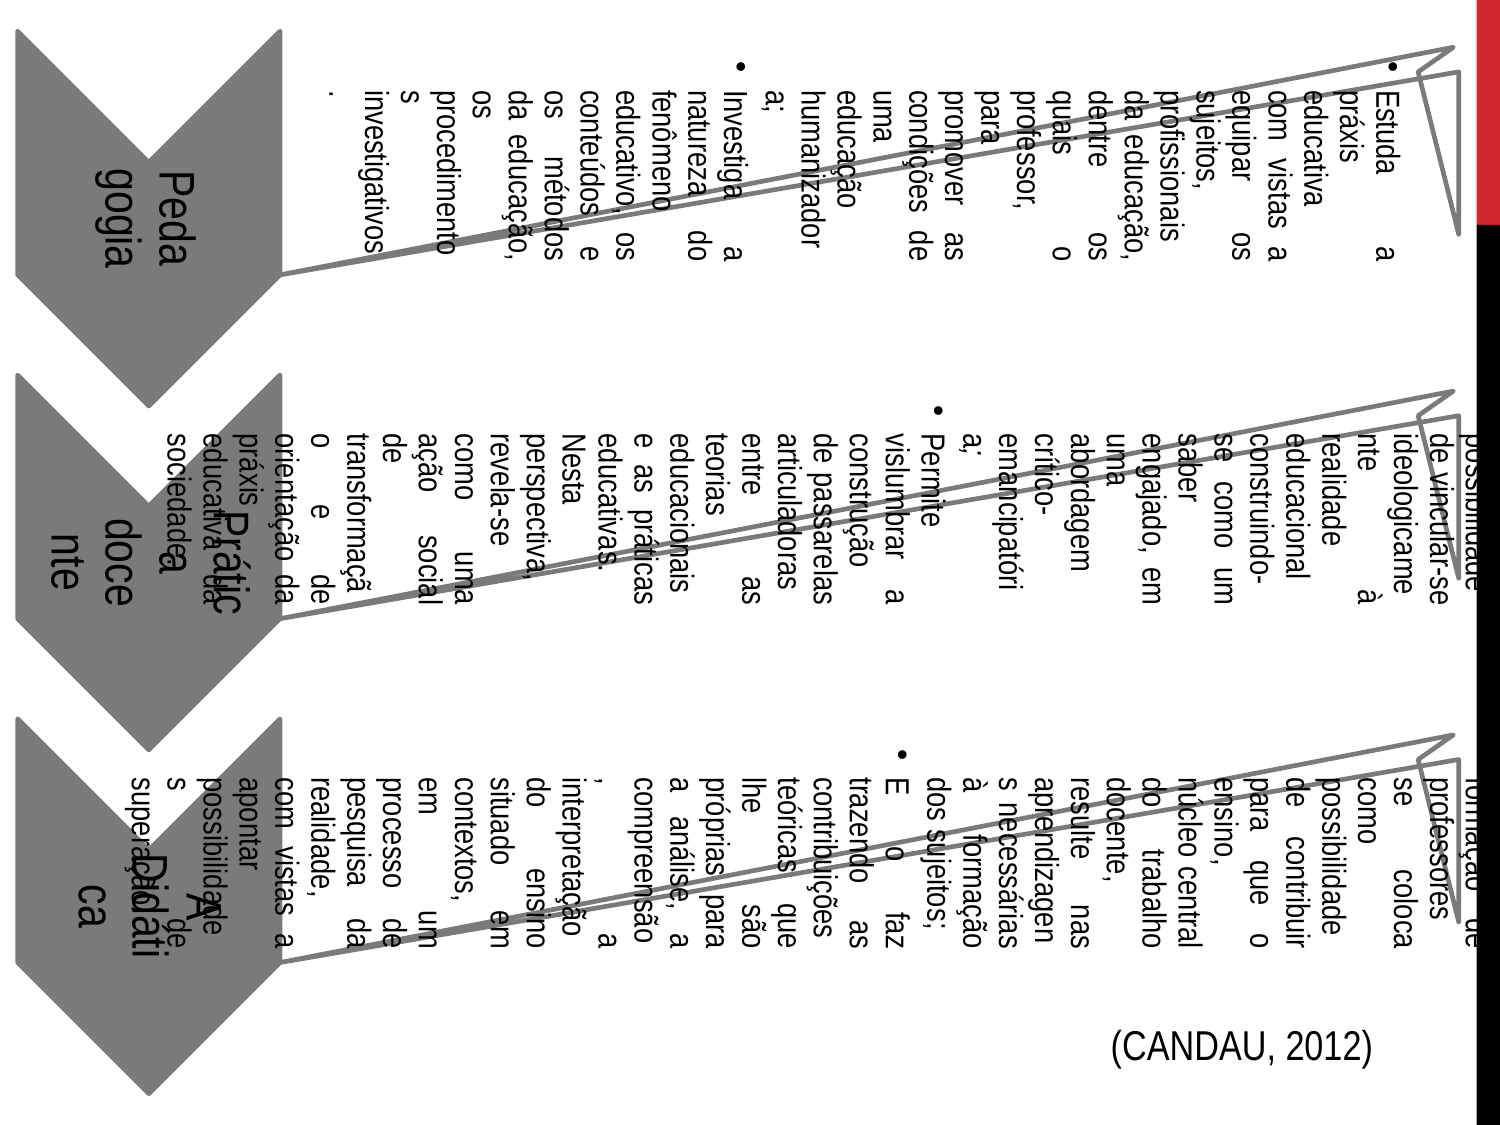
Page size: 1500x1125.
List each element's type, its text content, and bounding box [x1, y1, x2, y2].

text_box A Didática [17, 718, 280, 1094]
text_box Quando incorpora a possibilidade de vincular-se ideologicamente à realidade educacional construindo-se como um saber engajado, em uma abordagem crítico-emancipatória; Permite vislumbrar a construção de passarelas articuladoras entre as teorias educacionais e as práticas educativas. Nesta perspectiva, revela-se como uma ação social de transformação e de orientação da práxis educativa da sociedade. [614, 391, 1459, 579]
text_box Pedagogia [17, 31, 280, 407]
text_box Estuda a práxis educativa com vistas a equipar os sujeitos, profissionais da educação, dentre os quais o professor, para promover as condições de uma educação humanizadora; Investiga a natureza do fenômeno educativo, os conteúdos e os métodos da educação, os procedimentos investigativos. [846, 47, 1459, 235]
text_box Enquanto disciplina nos cursos de formação de professores se coloca como possibilidade de contribuir para que o ensino, núcleo central do trabalho docente, resulte nas aprendizagens necessárias à formação dos sujeitos; E o faz trazendo as contribuições teóricas que lhe são próprias para a análise, a compreensão, a interpretação do ensino situado em contextos, em um processo de pesquisa da realidade, com vistas a apontar possibilidades de superação. [566, 734, 1459, 922]
text_box (CANDAU, 2012) [785, 1011, 1388, 1077]
text_box Prática docente [17, 375, 280, 750]
